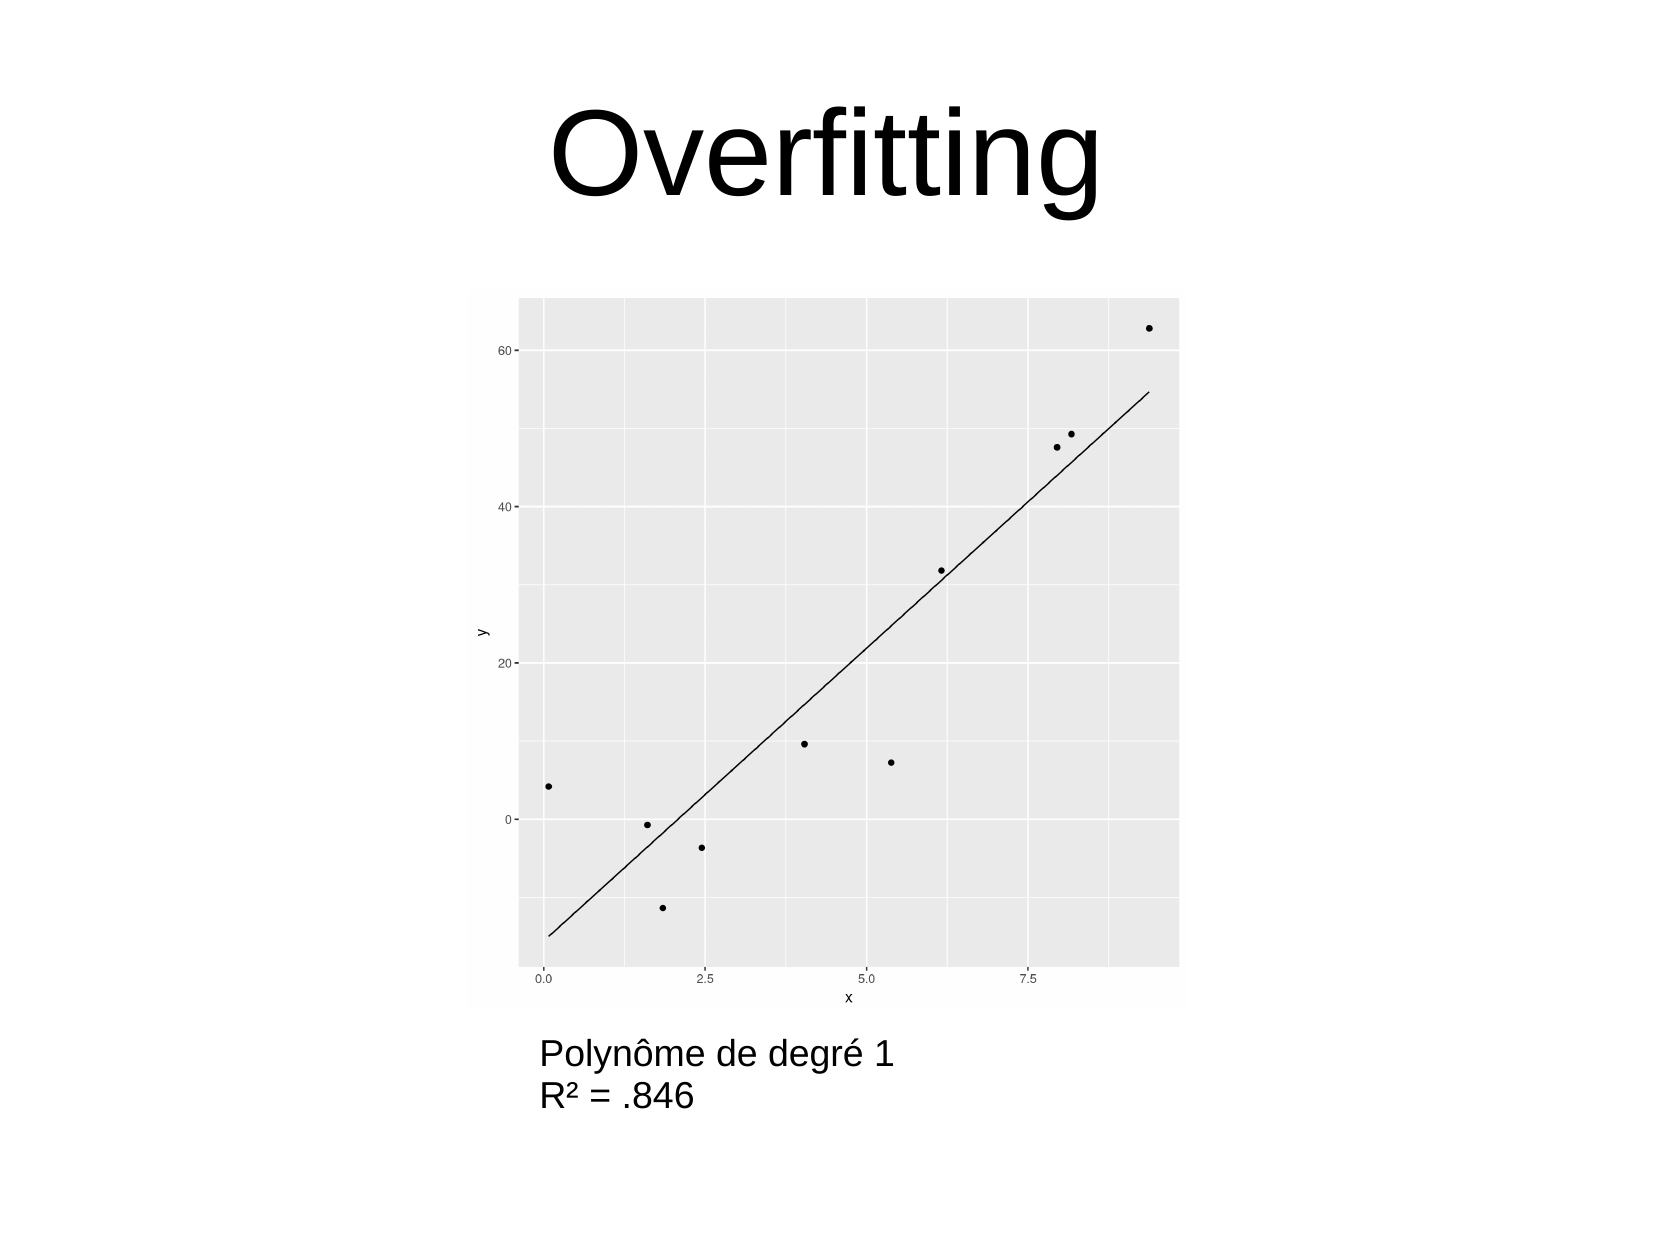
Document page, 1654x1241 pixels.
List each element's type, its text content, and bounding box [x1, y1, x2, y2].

title Overfitting [82, 49, 1571, 257]
text_box Polynôme de degré 1 R² = .846 [524, 1024, 1177, 1166]
picture [467, 290, 1187, 1010]
